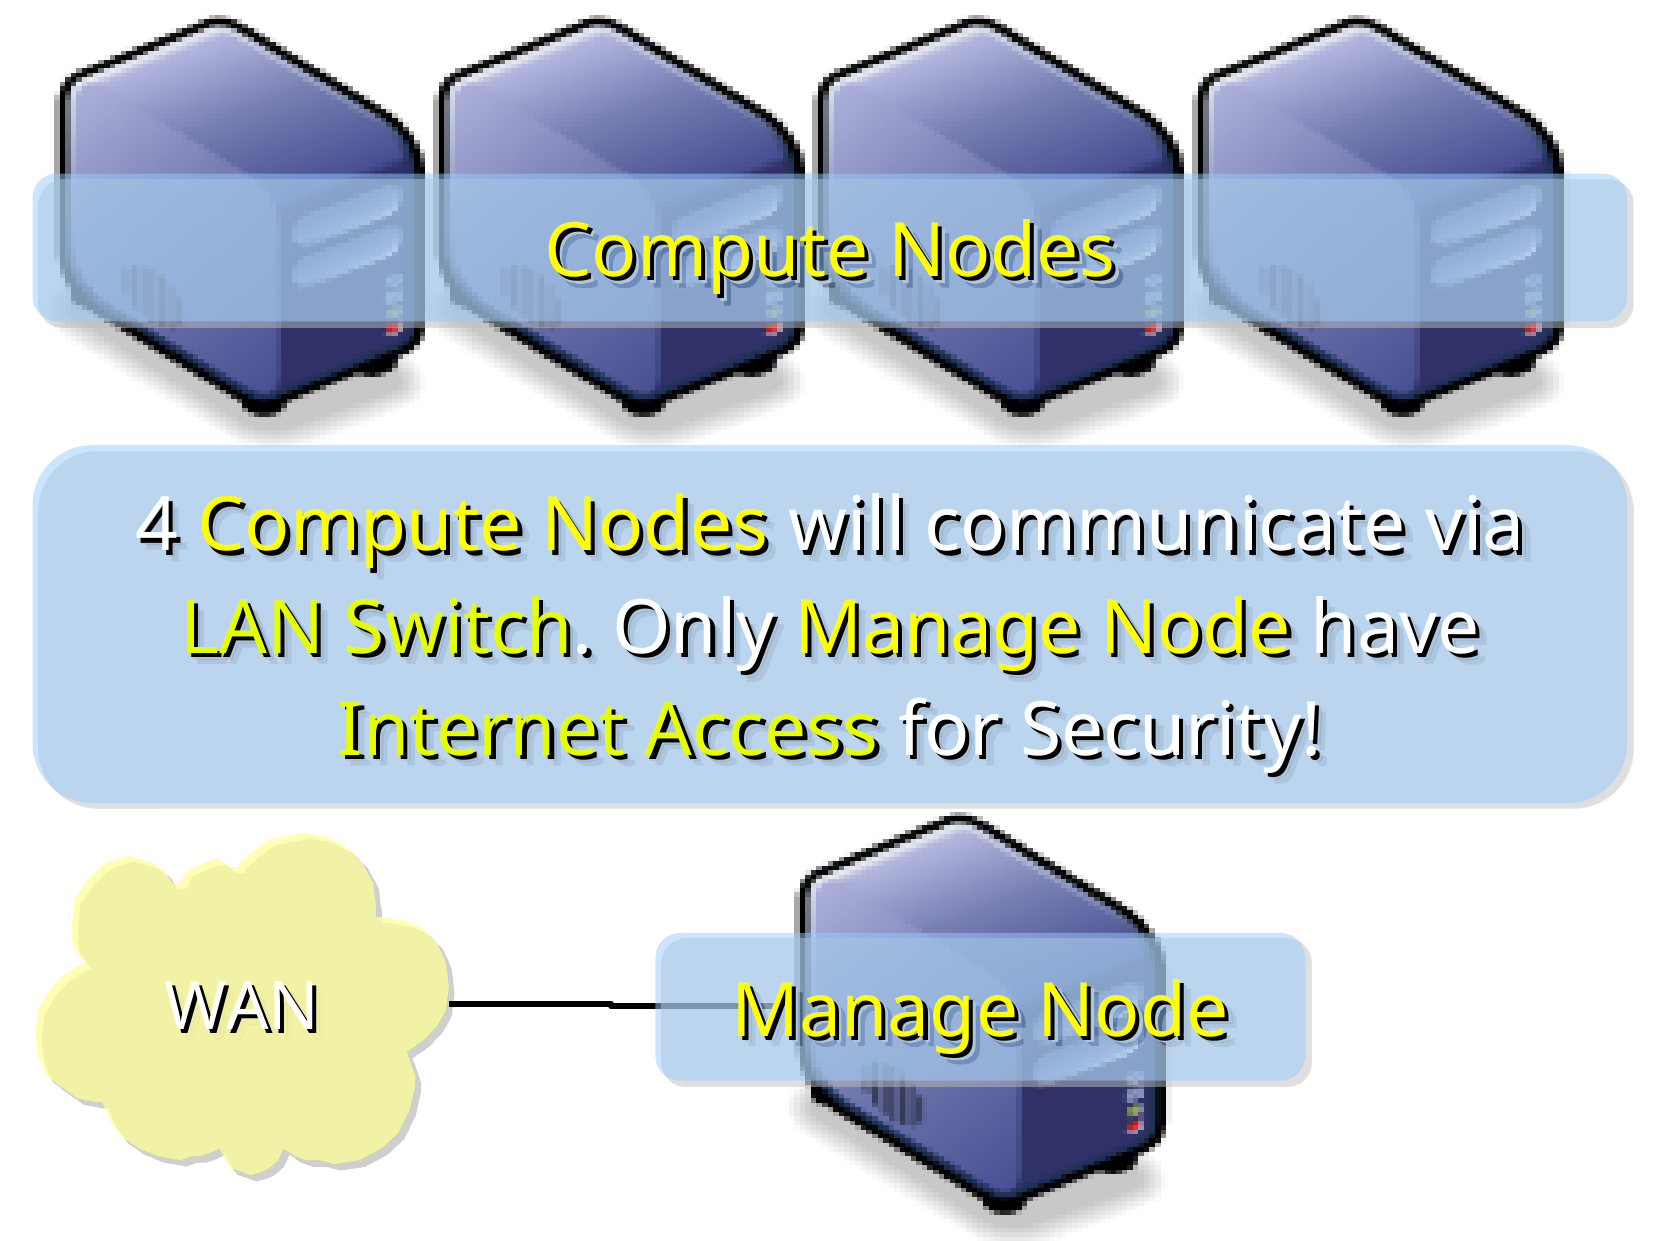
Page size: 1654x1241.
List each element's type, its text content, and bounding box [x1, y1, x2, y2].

picture [767, 1081, 1211, 1241]
text_box WAN [35, 832, 449, 1176]
picture [767, 804, 1211, 932]
text_box Compute Nodes [32, 173, 1628, 322]
picture [27, 2, 1609, 502]
text_box Manage Node [655, 932, 1306, 1081]
text_box 4 Compute Nodes will communicate via LAN Switch. Only Manage Node have Internet Access for Security! [32, 445, 1628, 804]
